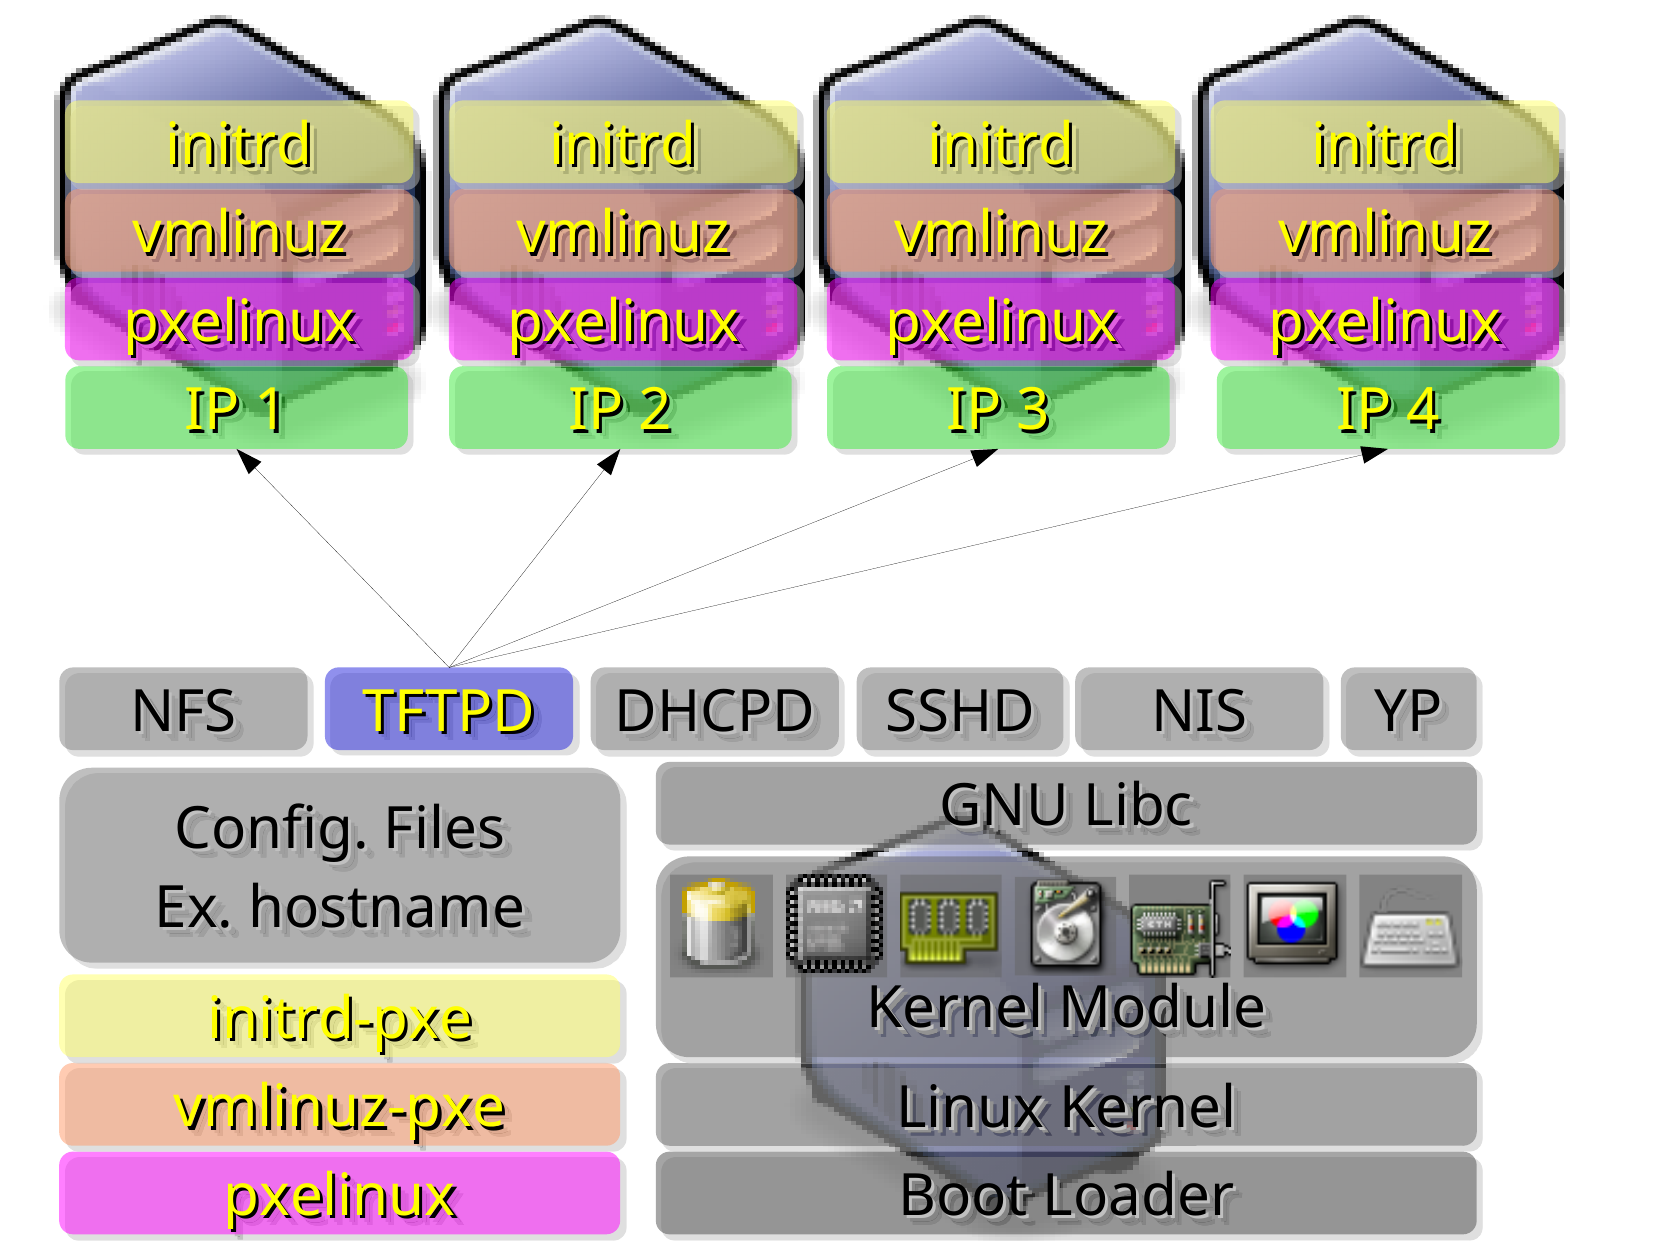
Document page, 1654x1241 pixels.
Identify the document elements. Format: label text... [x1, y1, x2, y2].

picture [768, 1146, 1211, 1151]
text_box vmlinuz [1210, 188, 1560, 272]
picture [768, 845, 1211, 856]
text_box initrd [448, 100, 798, 184]
text_box Linux Kernel [655, 1063, 1477, 1146]
text_box IP 3 [827, 366, 1170, 449]
text_box GNU Libc [655, 761, 1477, 845]
text_box Config. Files Ex. hostname [59, 767, 621, 963]
text_box IP 4 [1216, 366, 1560, 449]
text_box initrd [826, 100, 1176, 184]
text_box pxelinux [826, 277, 1176, 361]
text_box vmlinuz-pxe [59, 1062, 621, 1146]
text_box Boot Loader [655, 1151, 1477, 1235]
text_box pxelinux [59, 1151, 621, 1235]
text_box vmlinuz [448, 188, 798, 272]
text_box initrd-pxe [59, 974, 621, 1058]
text_box SSHD [856, 667, 1064, 751]
text_box TFTPD [324, 667, 574, 751]
text_box initrd [1210, 100, 1560, 184]
text_box DHCPD [590, 667, 839, 751]
text_box Kernel Module [655, 856, 1477, 1058]
text_box pxelinux [64, 277, 414, 361]
text_box vmlinuz [64, 188, 414, 272]
picture [786, 874, 888, 978]
picture [1014, 876, 1117, 976]
picture [1359, 874, 1463, 978]
text_box YP [1340, 667, 1477, 751]
picture [670, 874, 773, 978]
text_box pxelinux [448, 277, 798, 361]
text_box initrd [64, 100, 414, 184]
picture [768, 1235, 1211, 1241]
picture [768, 1058, 1211, 1063]
picture [1129, 874, 1231, 978]
text_box vmlinuz [826, 188, 1176, 272]
picture [27, 2, 1609, 502]
text_box IP 1 [65, 366, 408, 449]
text_box pxelinux [1210, 277, 1560, 361]
picture [900, 874, 1002, 978]
text_box NIS [1075, 667, 1324, 751]
picture [1243, 874, 1347, 978]
text_box NFS [59, 667, 308, 751]
text_box IP 2 [449, 366, 792, 449]
